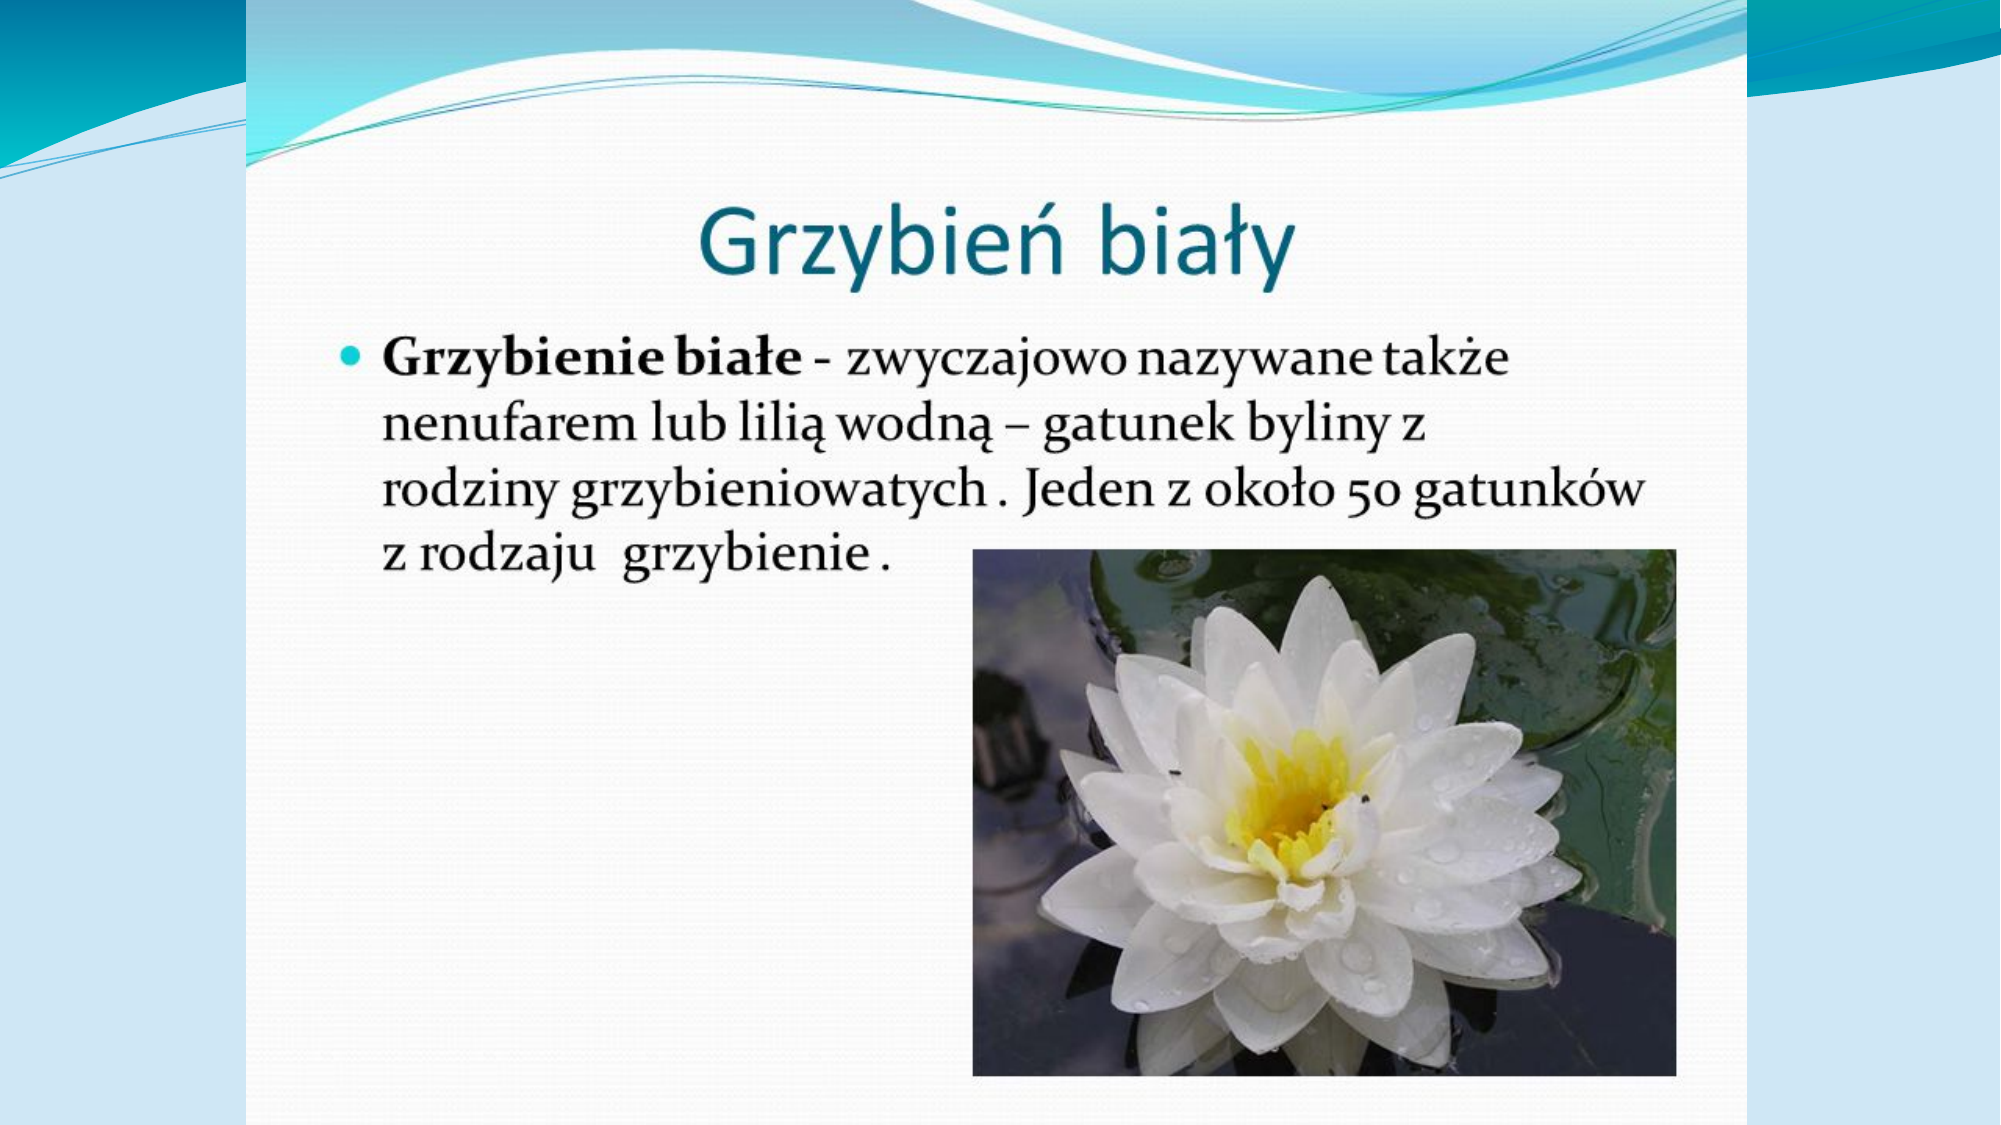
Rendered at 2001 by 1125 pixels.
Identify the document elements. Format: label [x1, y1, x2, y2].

picture [246, 0, 1747, 1125]
